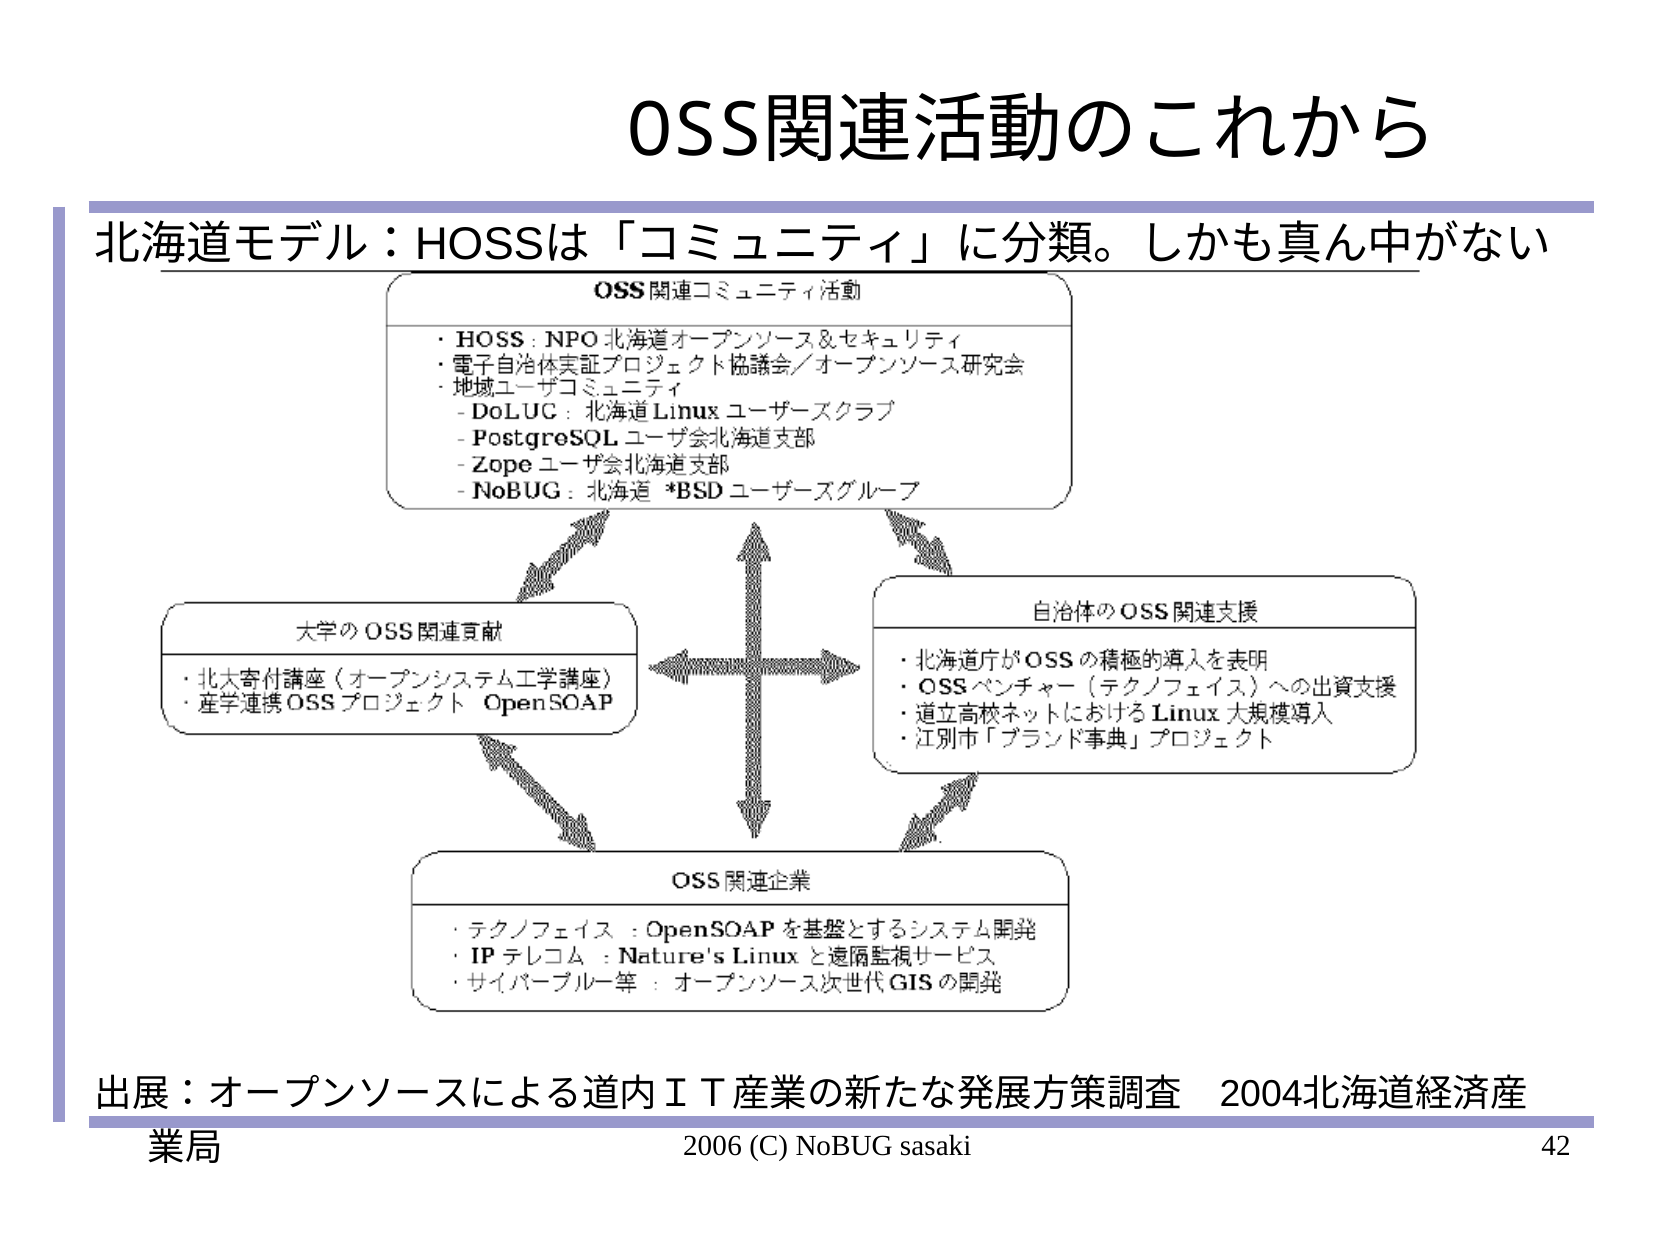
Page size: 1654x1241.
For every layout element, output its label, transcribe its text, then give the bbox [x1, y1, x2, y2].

list 出展：オープンソースによる道内ＩＴ産業の新たな発展方策調査 2004北海道経済産業局 [76, 1063, 1566, 1106]
picture [147, 269, 1434, 1034]
title OSS関連活動のこれから [501, 59, 1563, 187]
list 北海道モデル：HOSSは「コミュニティ」に分類。しかも真ん中がない [76, 206, 1565, 266]
